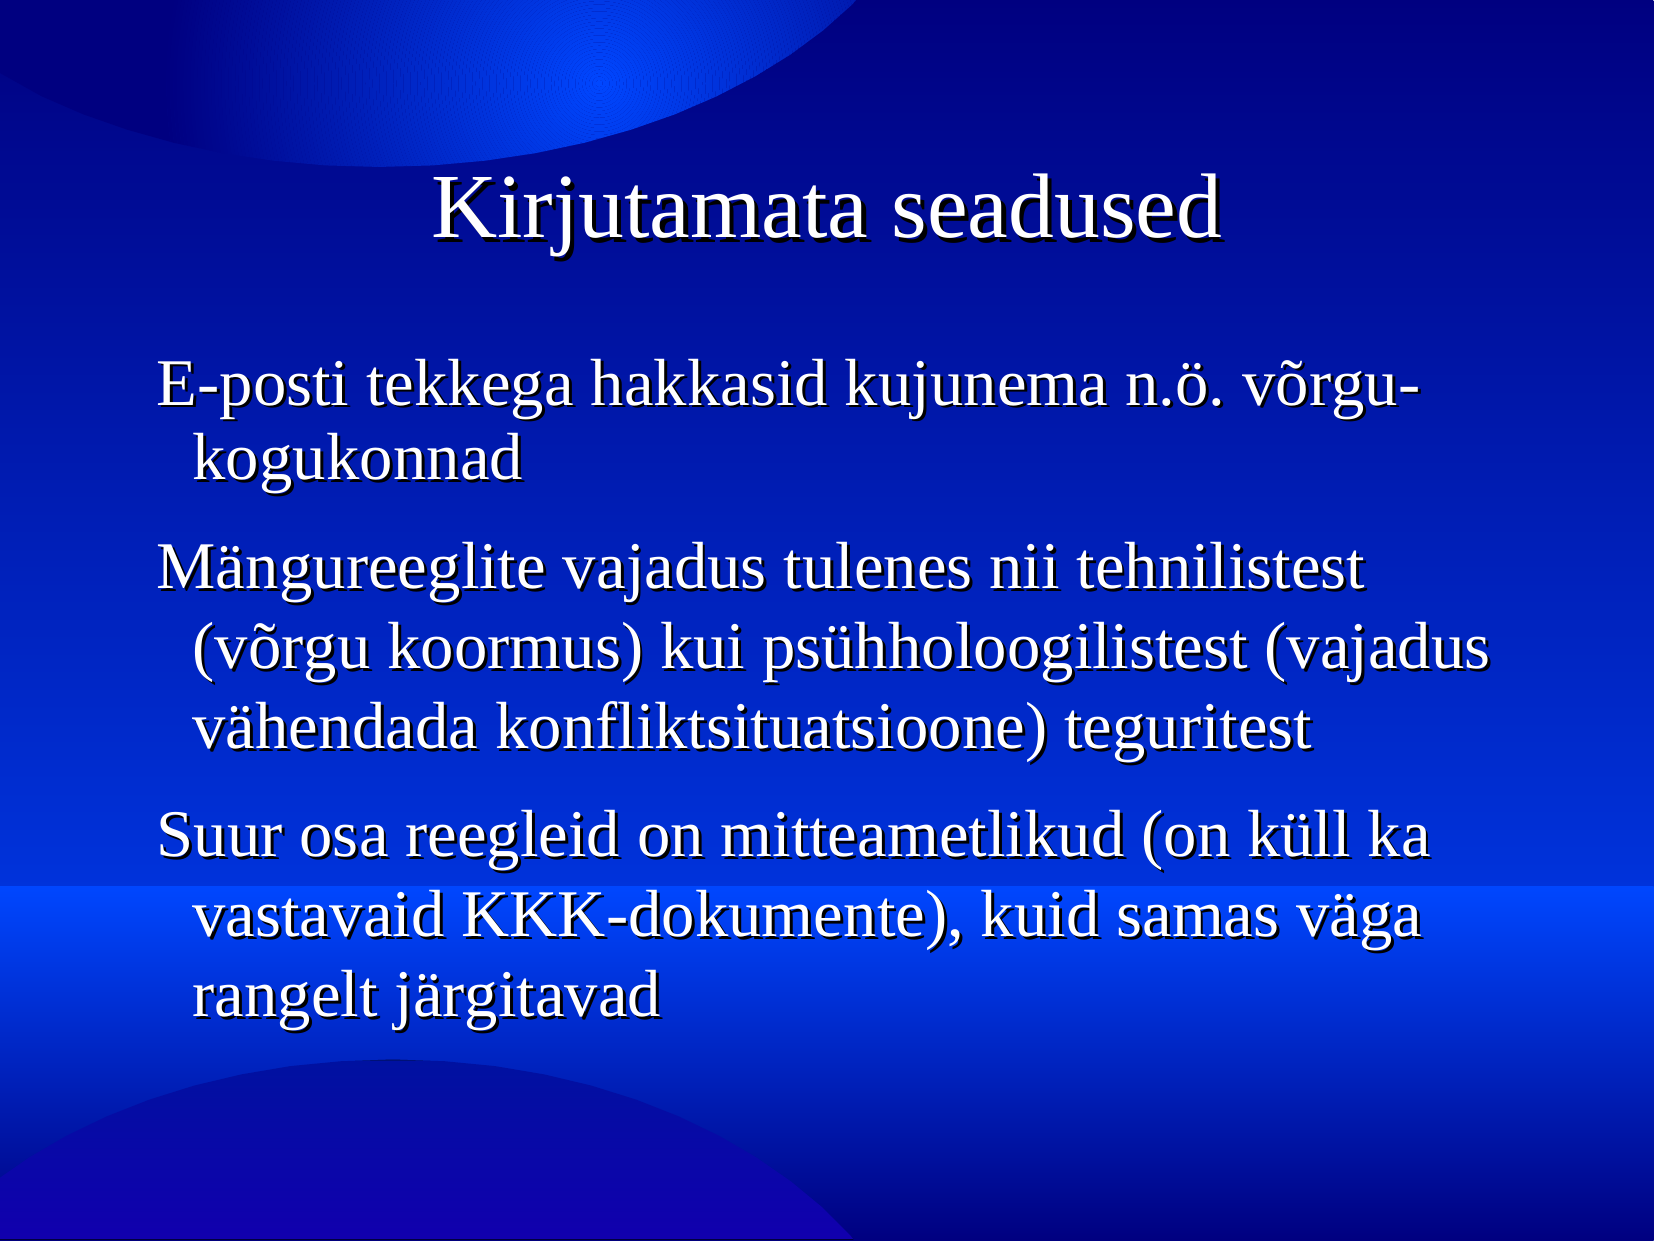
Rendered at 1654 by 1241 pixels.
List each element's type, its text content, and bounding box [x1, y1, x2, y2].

title Kirjutamata seadused [121, 102, 1534, 311]
list E-posti tekkega hakkasid kujunema n.ö. võrgu- kogukonnad Mängureeglite vajadus tulenes nii tehnilistest (võrgu koormus) kui psühholoogilistest (vajadus vähendada konfliktsituatsioone) teguritest Suur osa reegleid on mitteametlikud (on küll ka vastavaid KKK-dokumente), kuid samas väga rangelt järgitavad [121, 344, 1534, 1127]
